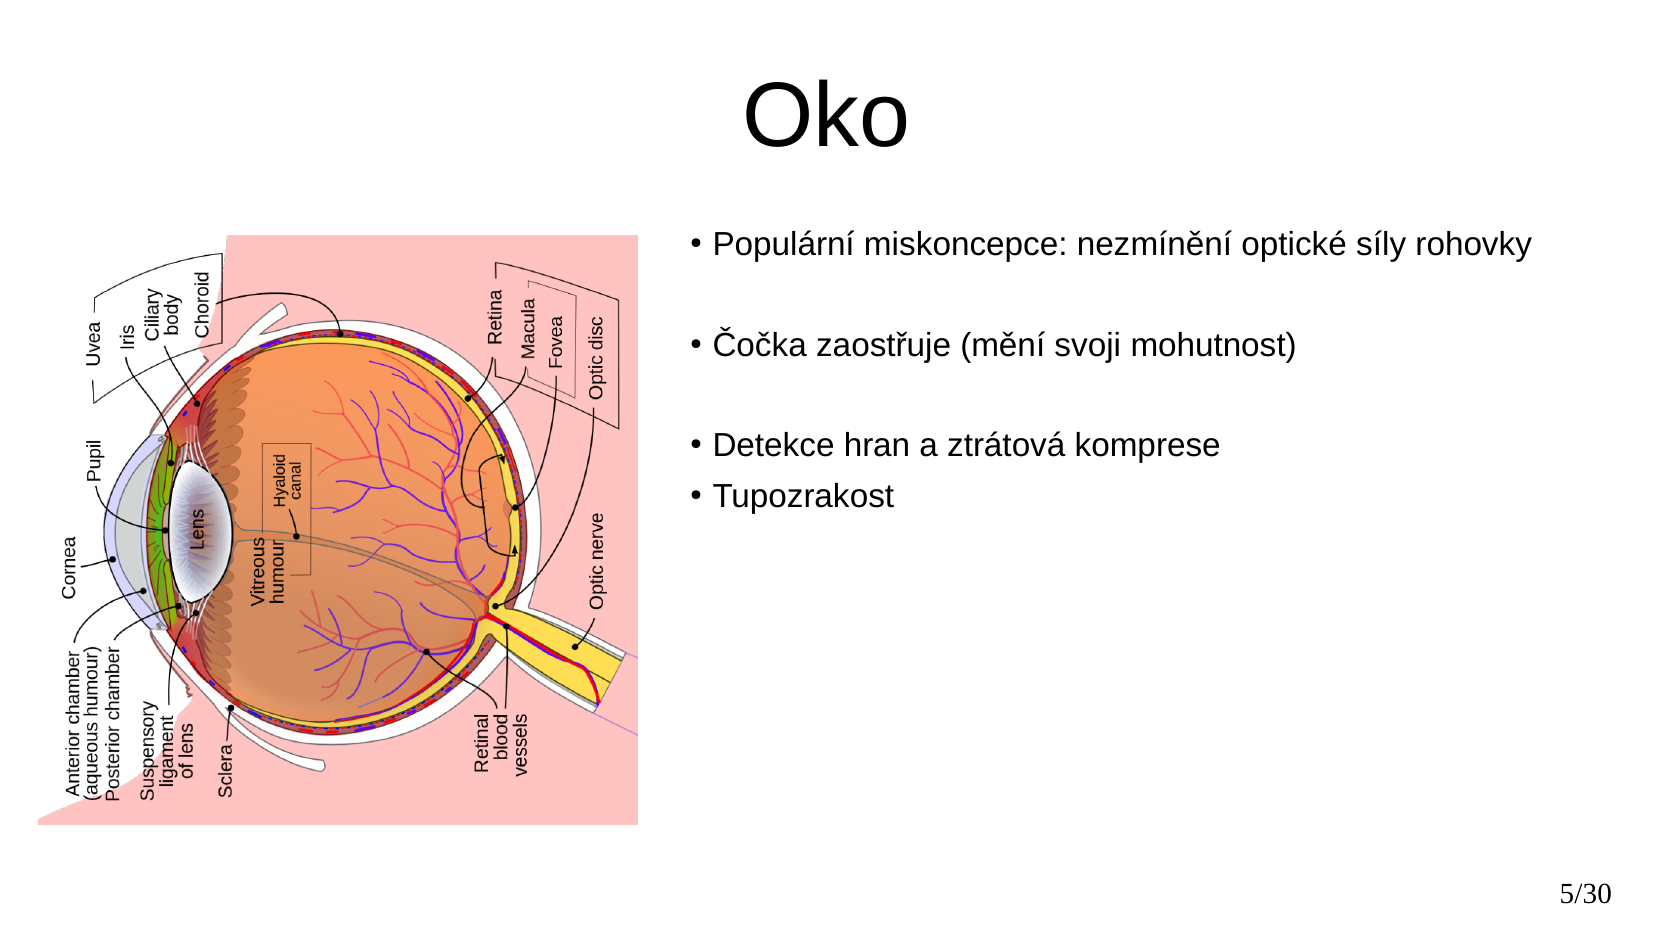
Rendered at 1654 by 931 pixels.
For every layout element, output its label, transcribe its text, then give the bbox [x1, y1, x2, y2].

picture [37, 234, 638, 826]
title Oko [82, 37, 1571, 193]
list Populární miskoncepce: nezmínění optické síly rohovky Čočka zaostřuje (mění svoji mohutnost) Detekce hran a ztrátová komprese Tupozrakost [675, 225, 1571, 863]
